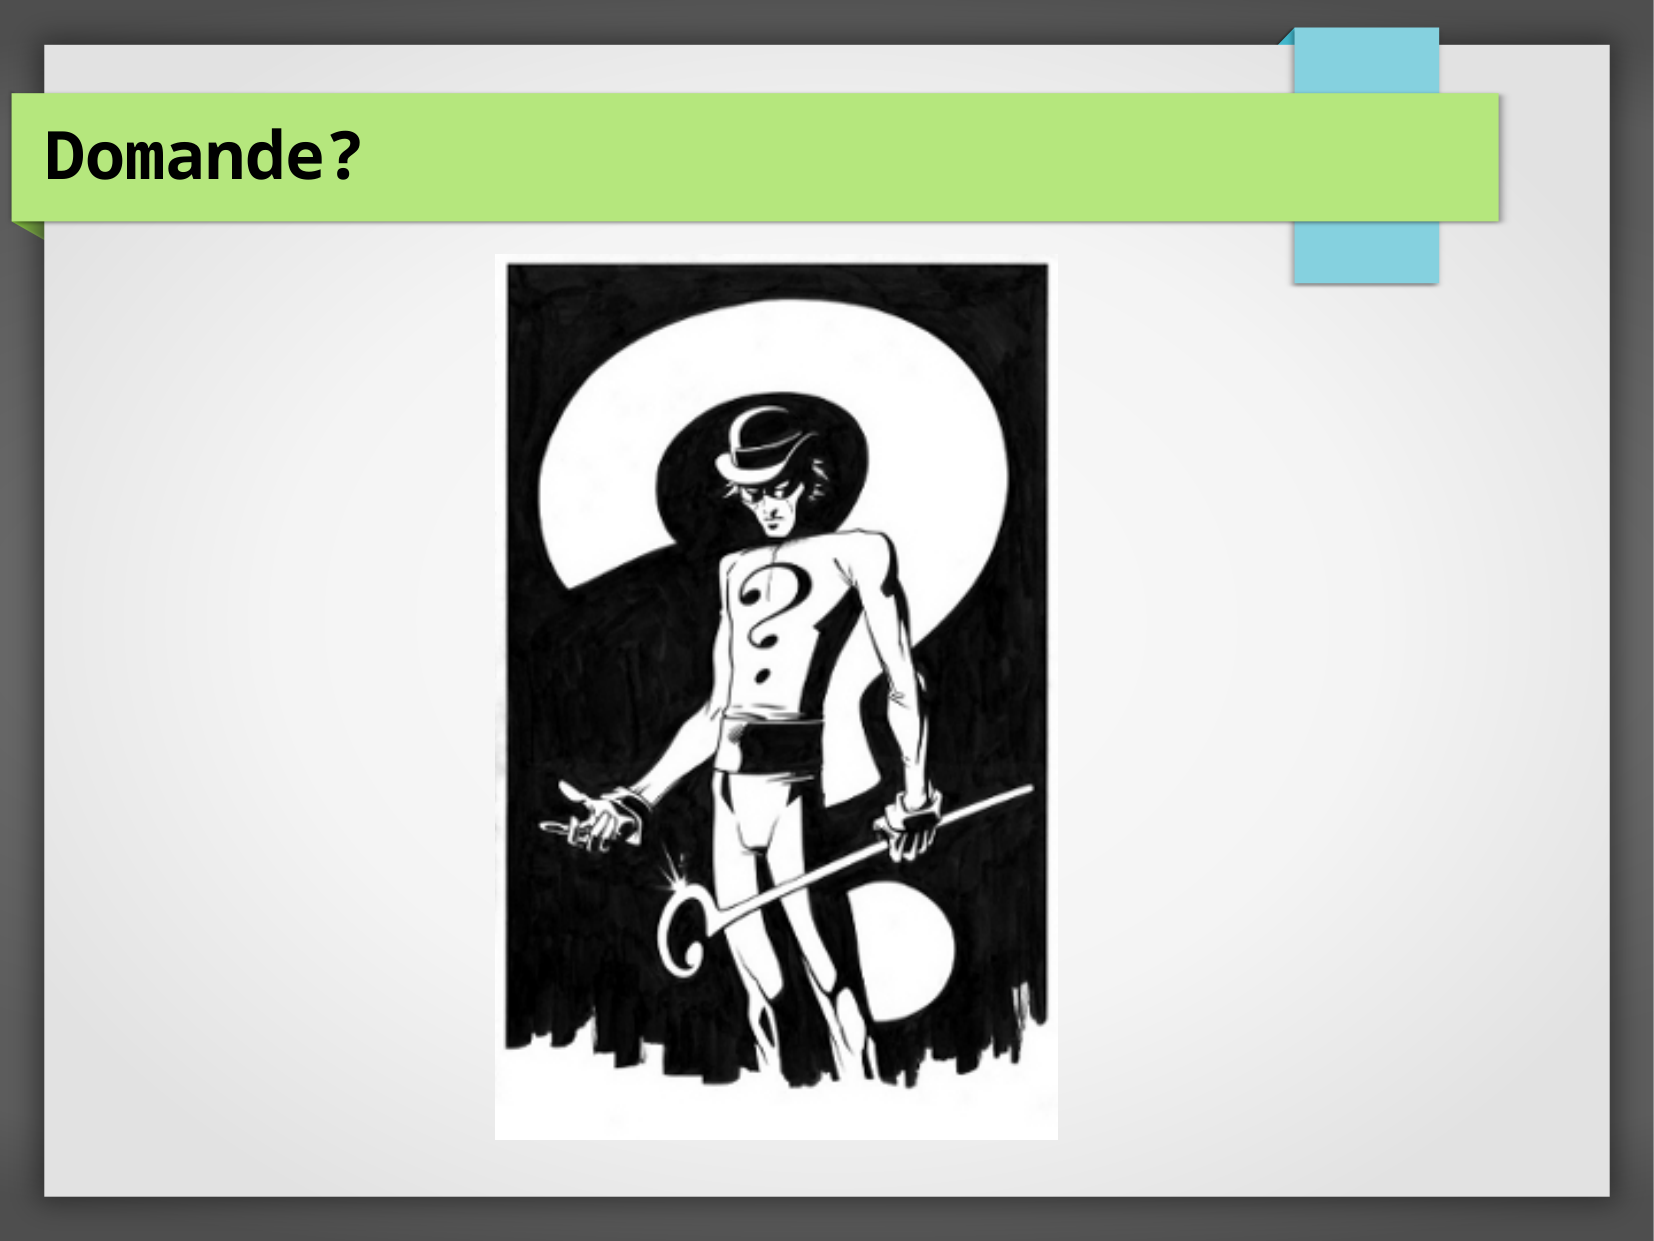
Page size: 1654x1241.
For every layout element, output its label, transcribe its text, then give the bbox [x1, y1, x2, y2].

picture [0, 0, 1654, 1241]
title Domande? [45, 94, 1516, 213]
